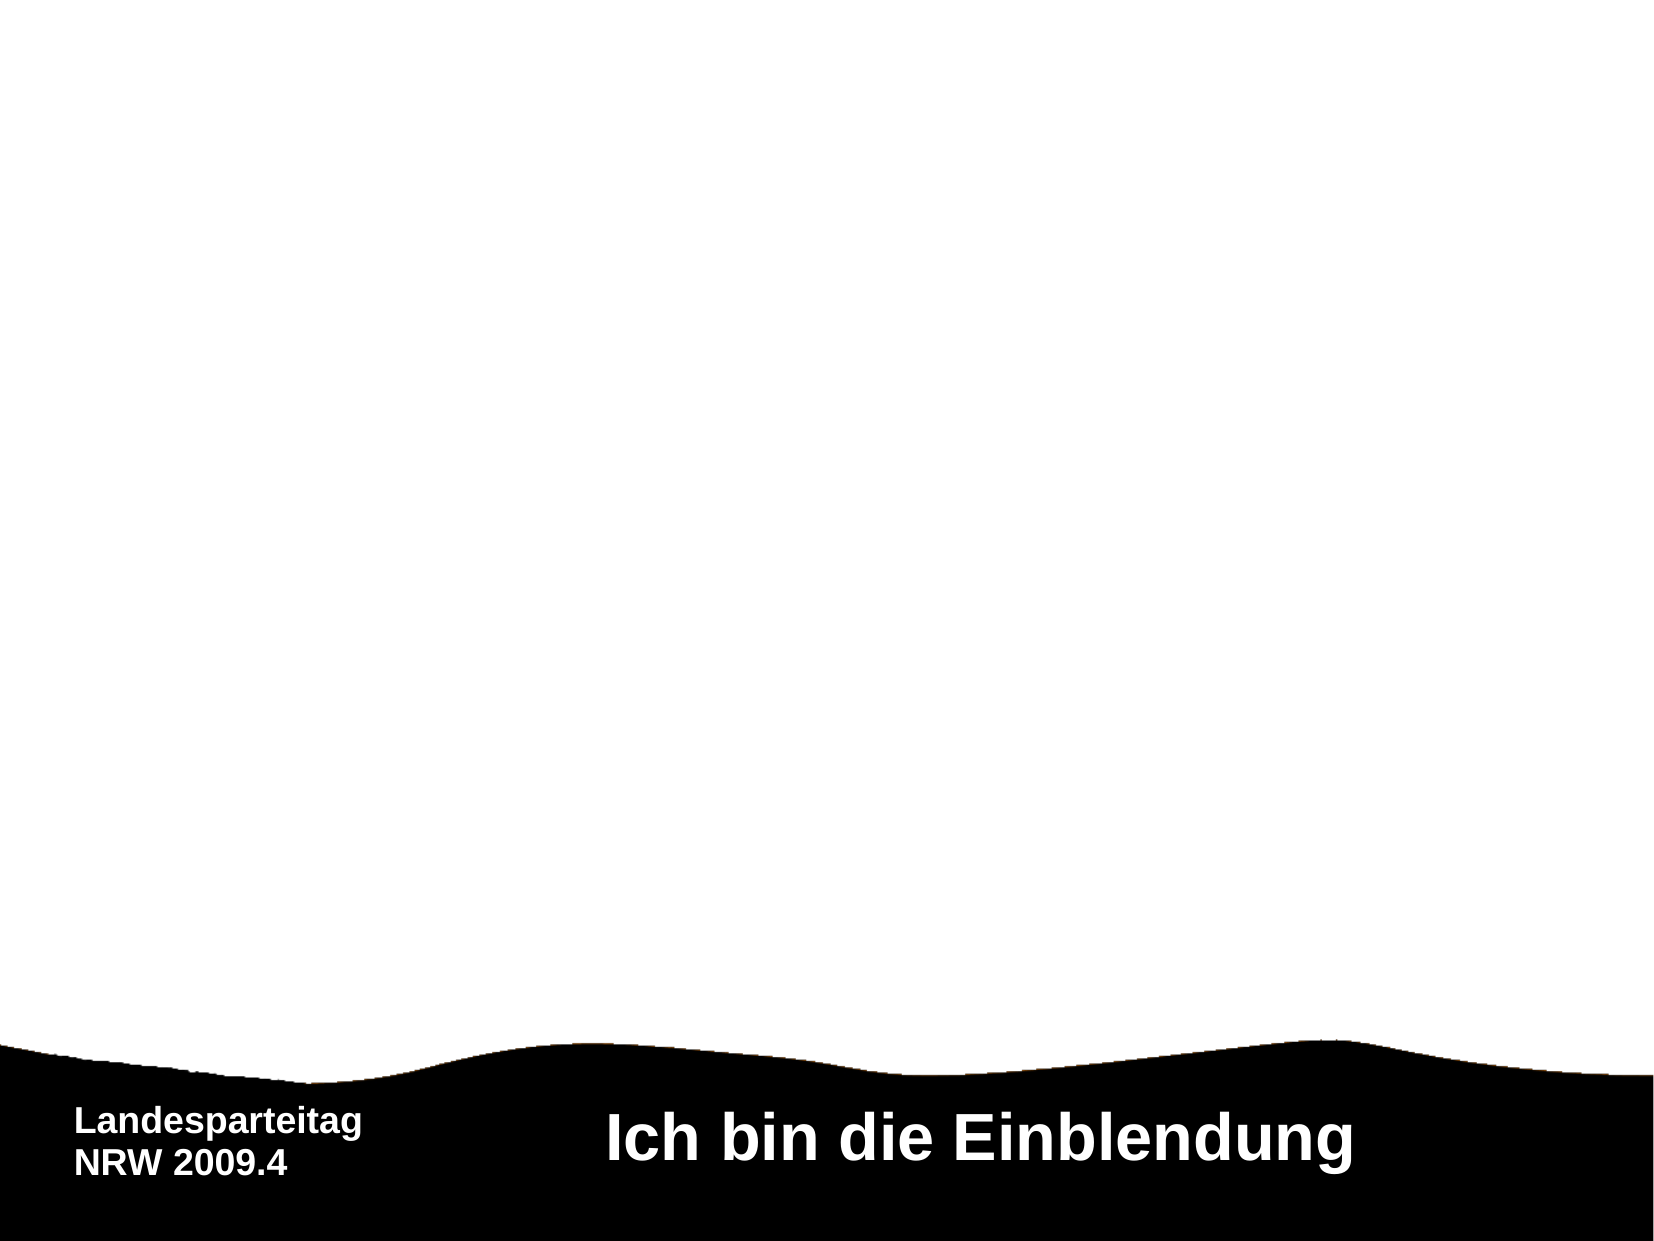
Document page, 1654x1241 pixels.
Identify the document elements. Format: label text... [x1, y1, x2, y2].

picture [0, 800, 1654, 1241]
text_box Ich bin die Einblendung [590, 1092, 1595, 1183]
text_box Landesparteitag NRW 2009.4 [59, 1092, 379, 1194]
